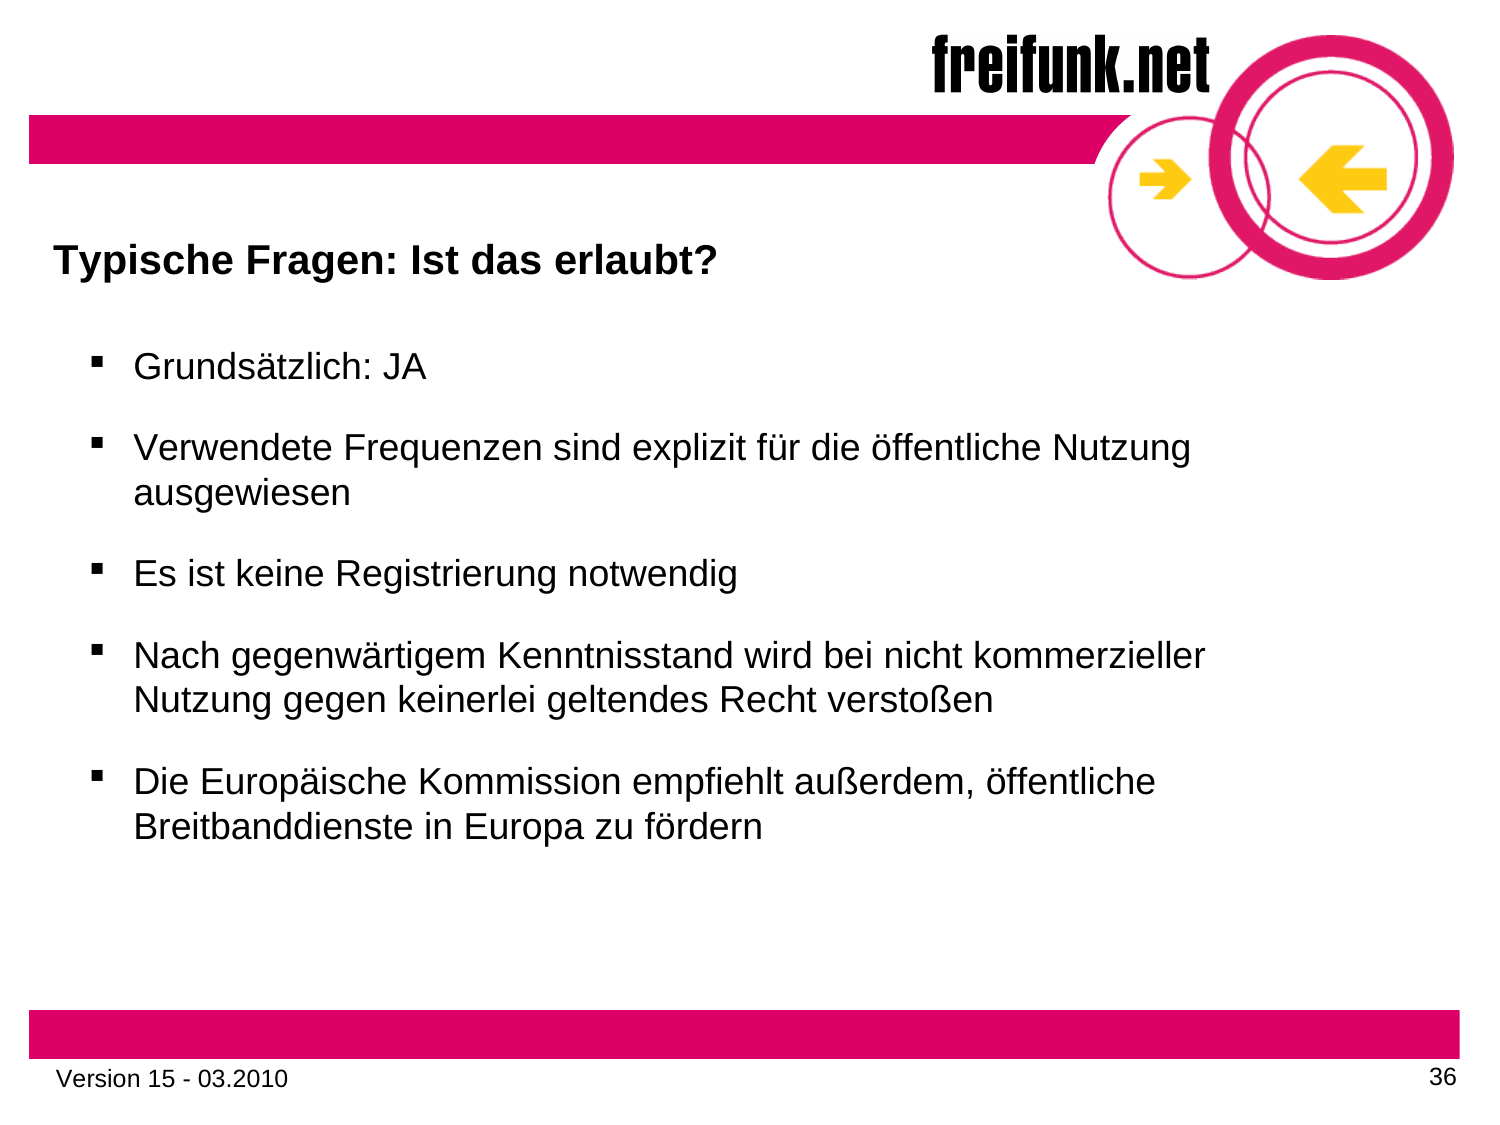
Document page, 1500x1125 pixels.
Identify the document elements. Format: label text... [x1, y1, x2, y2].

text_box Typische Fragen: Ist das erlaubt? [53, 233, 1046, 313]
text_box Grundsätzlich: JA Verwendete Frequenzen sind explizit für die öffentliche Nutzung ausgewiesen Es ist keine Registrierung notwendig Nach gegenwärtigem Kenntnisstand wird bei nicht kommerzieller Nutzung gegen keinerlei geltendes Recht verstoßen Die Europäische Kommission empfiehlt außerdem, öffentliche Breitbanddienste in Europa zu fördern [59, 342, 1288, 980]
picture [932, 34, 1454, 280]
